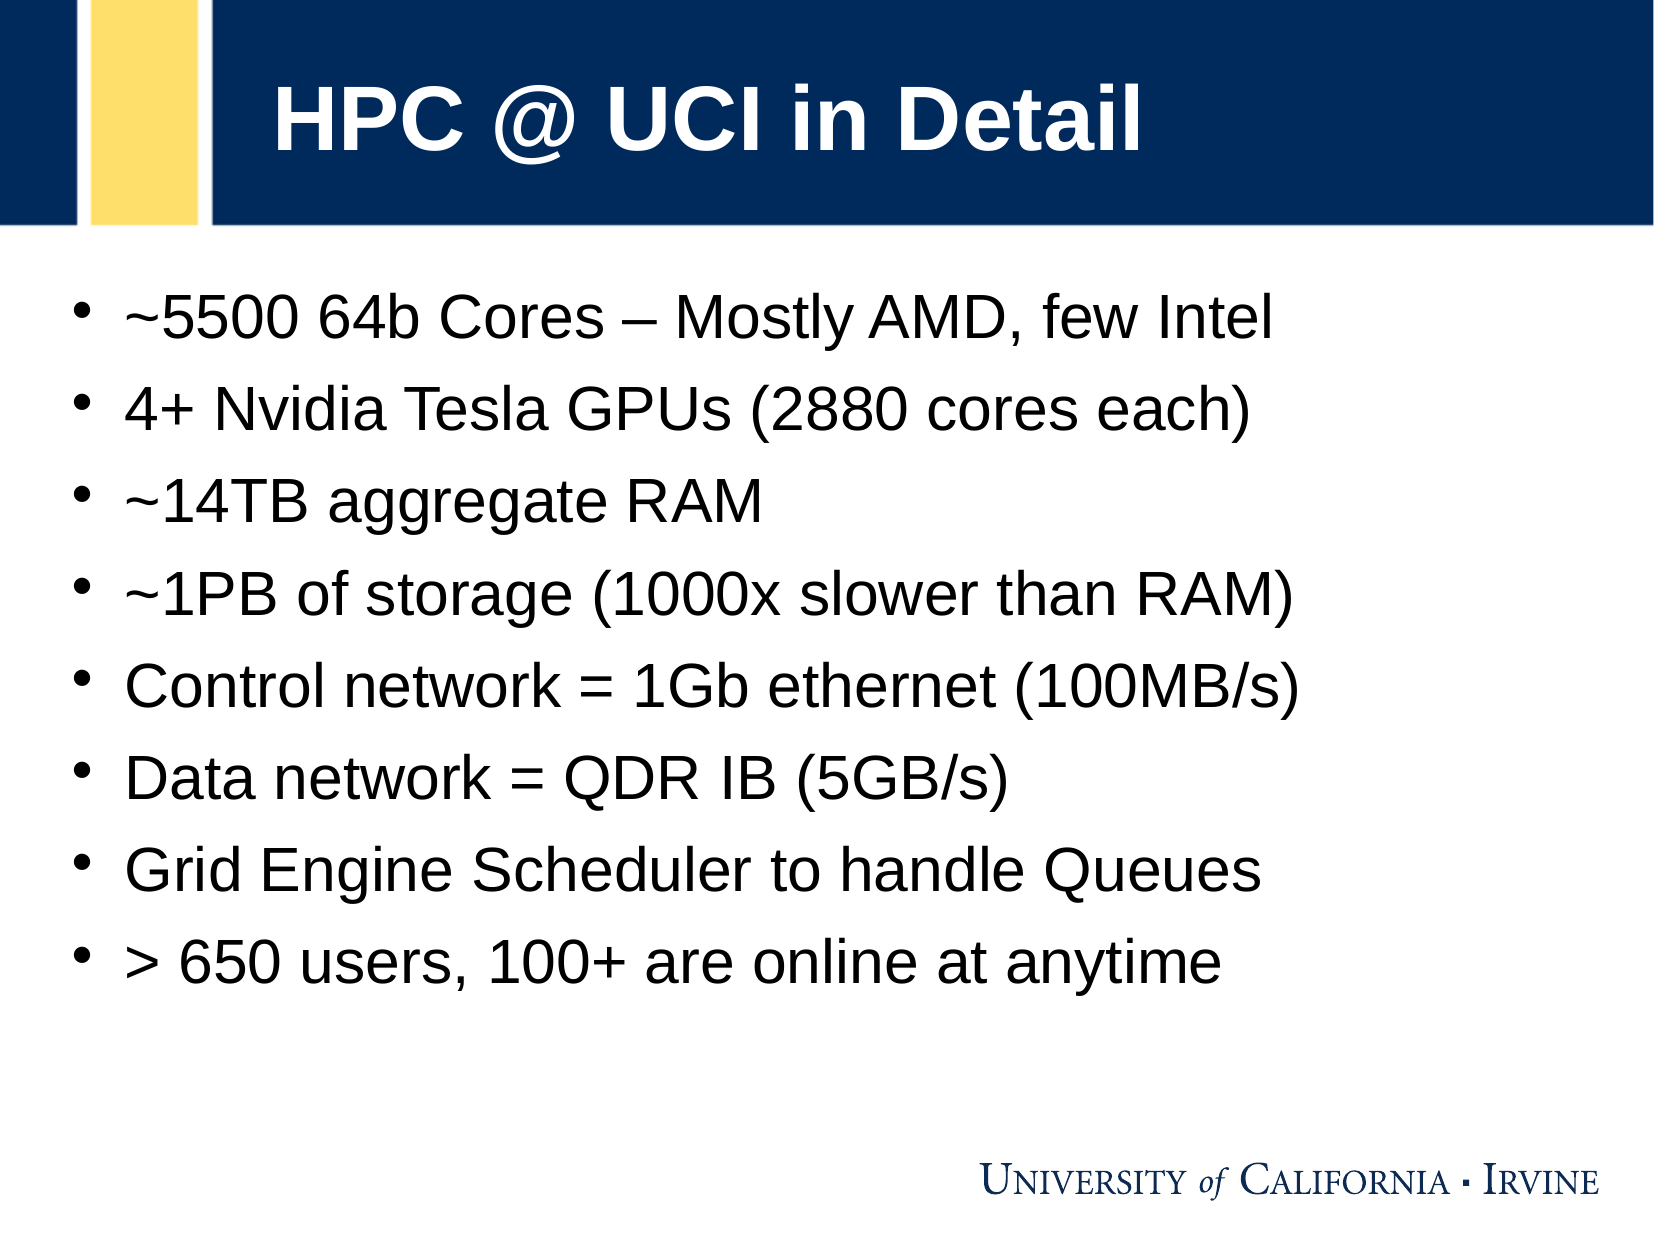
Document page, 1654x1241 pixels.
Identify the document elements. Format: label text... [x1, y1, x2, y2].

picture [0, 0, 1654, 1241]
title HPC @ UCI in Detail [257, 0, 1654, 228]
subtitle ~5500 64b Cores – Mostly AMD, few Intel 4+ Nvidia Tesla GPUs (2880 cores each) ~14TB aggregate RAM ~1PB of storage (1000x slower than RAM) Control network = 1Gb ethernet (100MB/s) Data network = QDR IB (5GB/s) Grid Engine Scheduler to handle Queues > 650 users, 100+ are online at anytime [39, 268, 1615, 1130]
